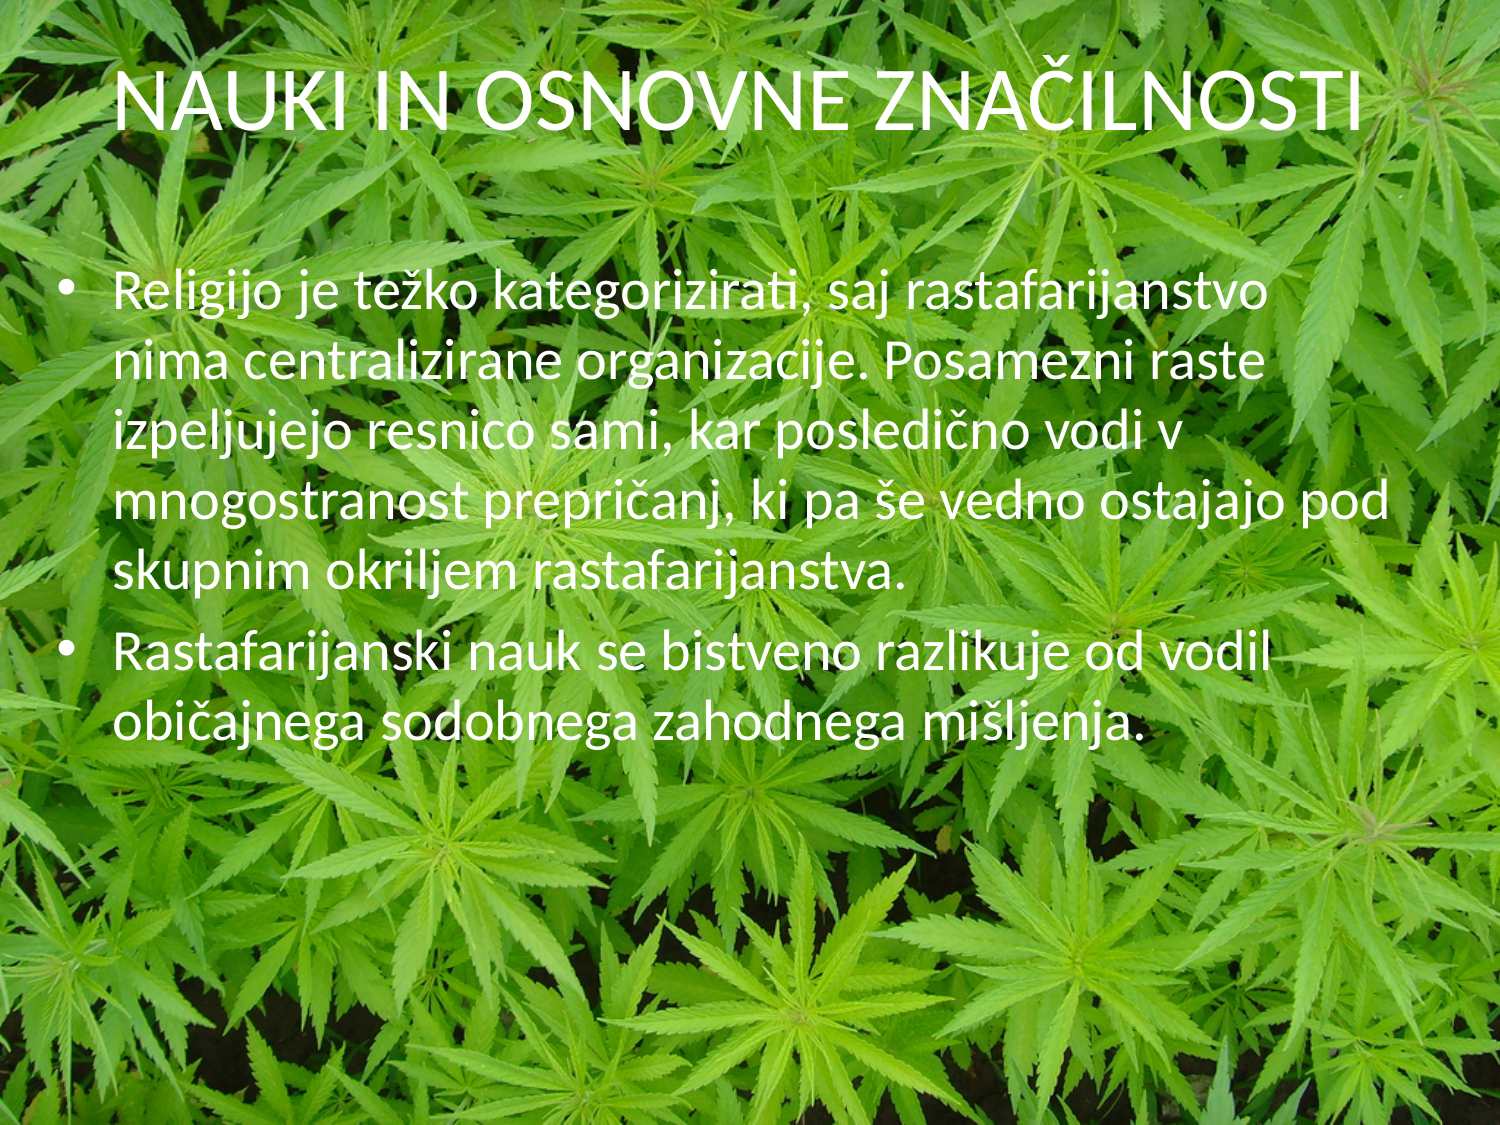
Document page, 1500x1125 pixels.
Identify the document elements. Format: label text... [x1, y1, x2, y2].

title NAUKI IN OSNOVNE ZNAČILNOSTI [64, 0, 1415, 188]
picture [0, 0, 1500, 1125]
list Religijo je težko kategorizirati, saj rastafarijanstvo nima centralizirane organizacije. Posamezni raste izpeljujejo resnico sami, kar posledično vodi v mnogostranost prepričanj, ki pa še vedno ostajajo pod skupnim okriljem rastafarijanstva. Rastafarijanski nauk se bistveno razlikuje od vodil običajnega sodobnega zahodnega mišljenja. [41, 243, 1500, 1125]
